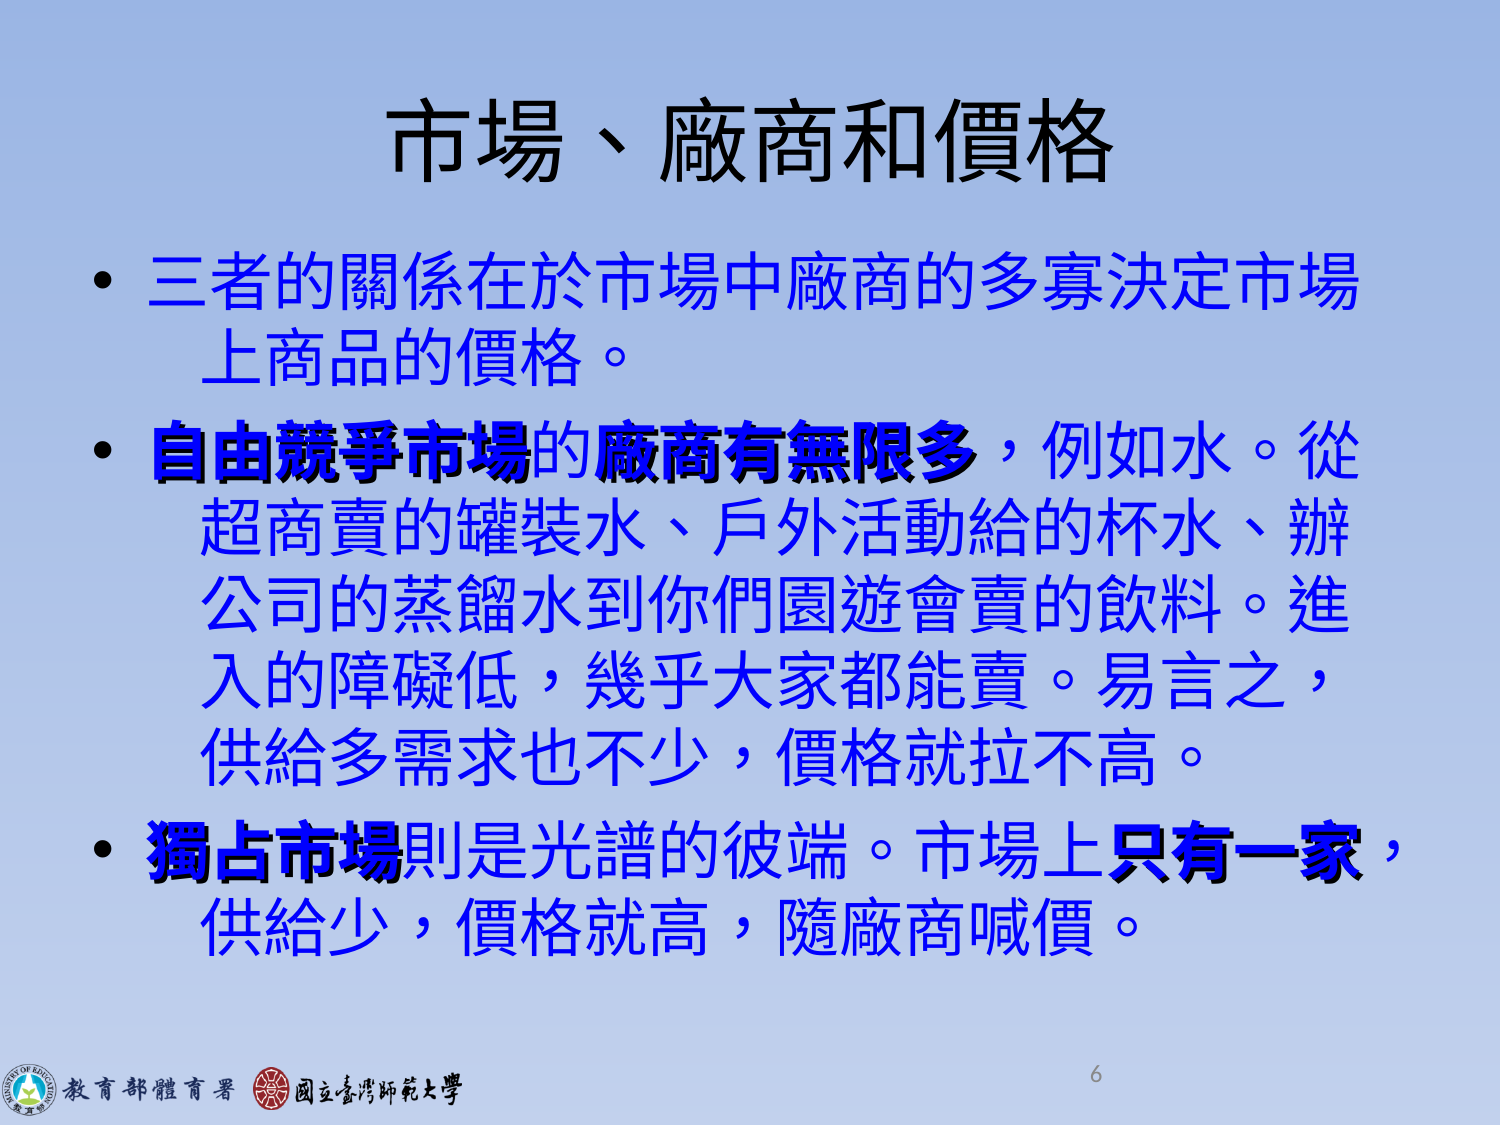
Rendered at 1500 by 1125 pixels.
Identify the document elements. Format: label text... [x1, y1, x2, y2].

list 三者的關係在於市場中廠商的多寡決定市場上商品的價格。 自由競爭市場的廠商有無限多，例如水。從超商賣的罐裝水、戶外活動給的杯水、辦公司的蒸餾水到你們園遊會賣的飲料。進入的障礙低，幾乎大家都能賣。易言之，供給多需求也不少，價格就拉不高。 獨占市場則是光譜的彼端。市場上只有一家，供給少，價格就高，隨廠商喊價。 [76, 233, 1427, 976]
title 市場、廠商和價格 [75, 45, 1426, 233]
text_box [1074, 1042, 1426, 1103]
